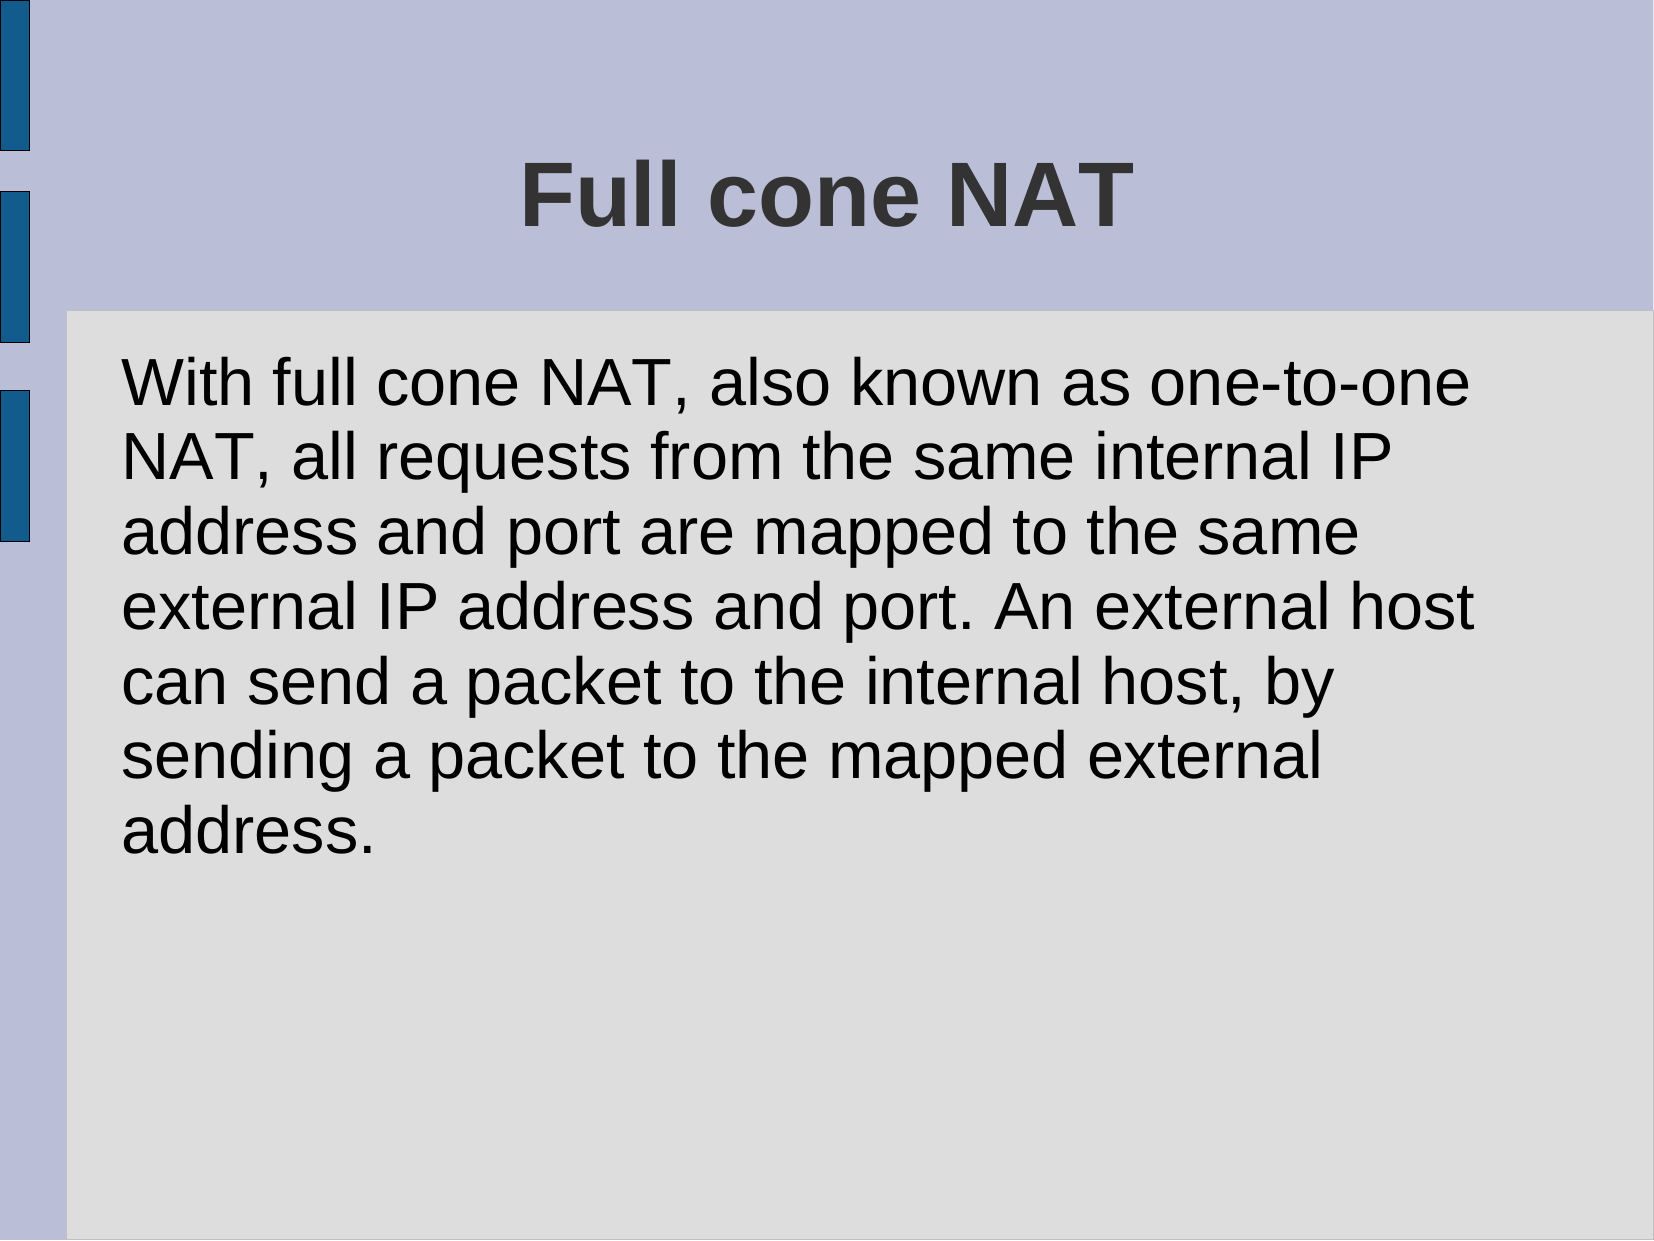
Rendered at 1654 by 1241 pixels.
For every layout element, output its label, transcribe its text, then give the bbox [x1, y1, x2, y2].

title Full cone NAT [121, 91, 1534, 299]
list With full cone NAT, also known as one-to-one NAT, all requests from the same internal IP address and port are mapped to the same external IP address and port. An external host can send a packet to the internal host, by sending a packet to the mapped external address. [121, 344, 1534, 1127]
